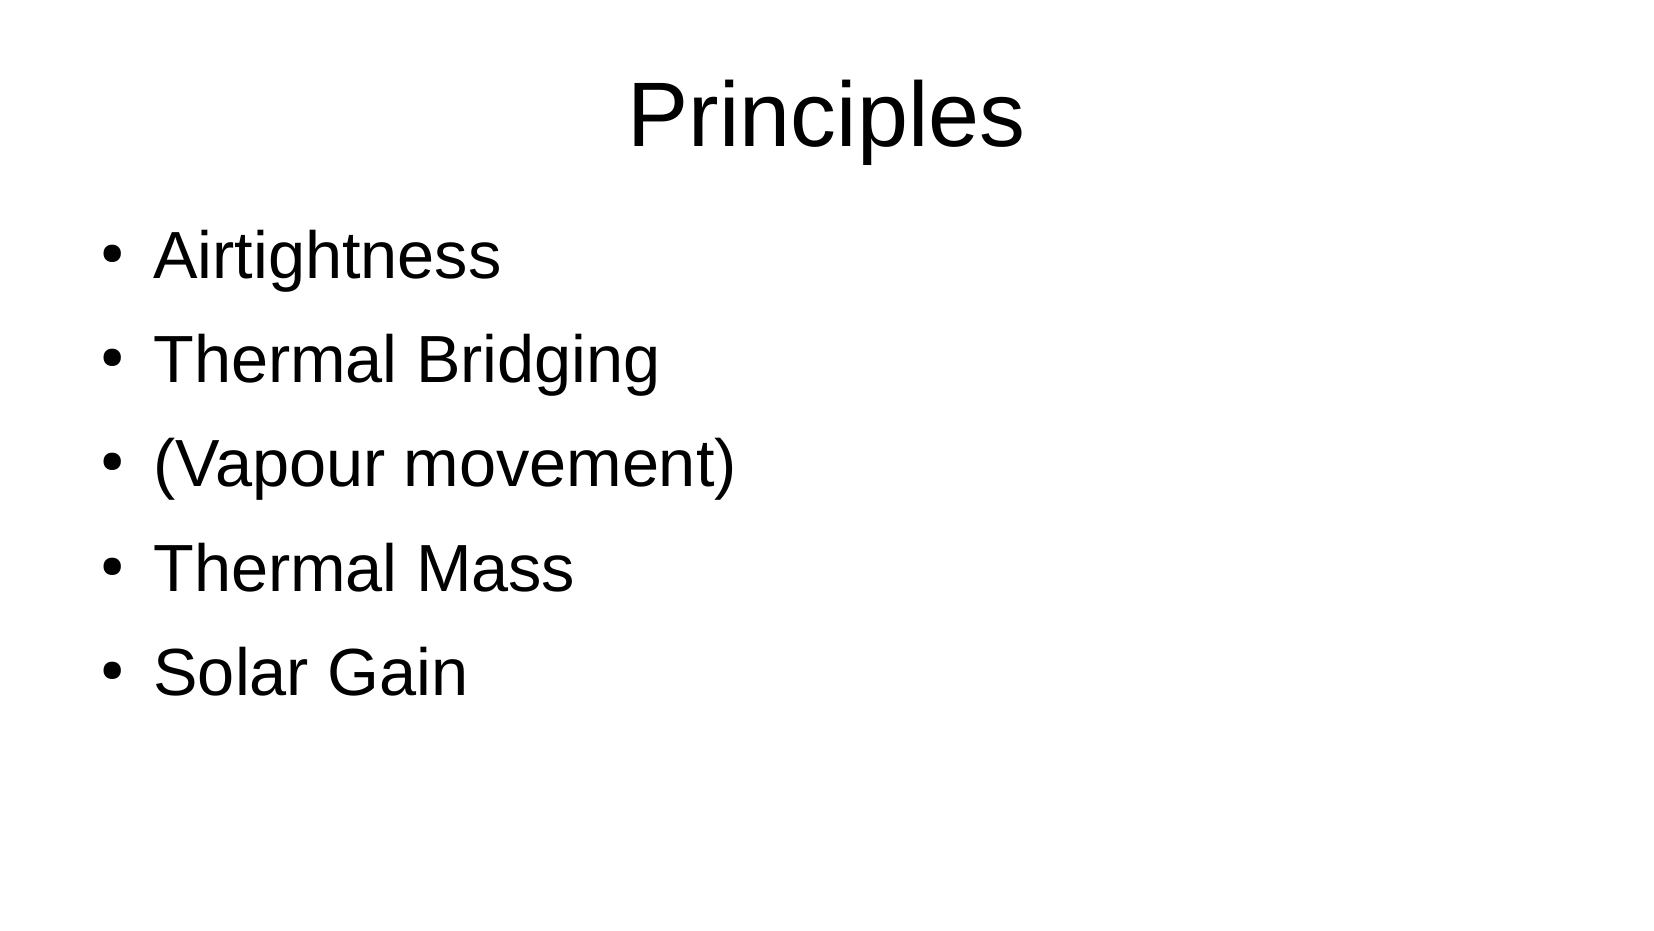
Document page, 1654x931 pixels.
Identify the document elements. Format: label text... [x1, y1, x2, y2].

list Airtightness Thermal Bridging (Vapour movement) Thermal Mass Solar Gain [82, 217, 1571, 758]
title Principles [82, 37, 1571, 193]
